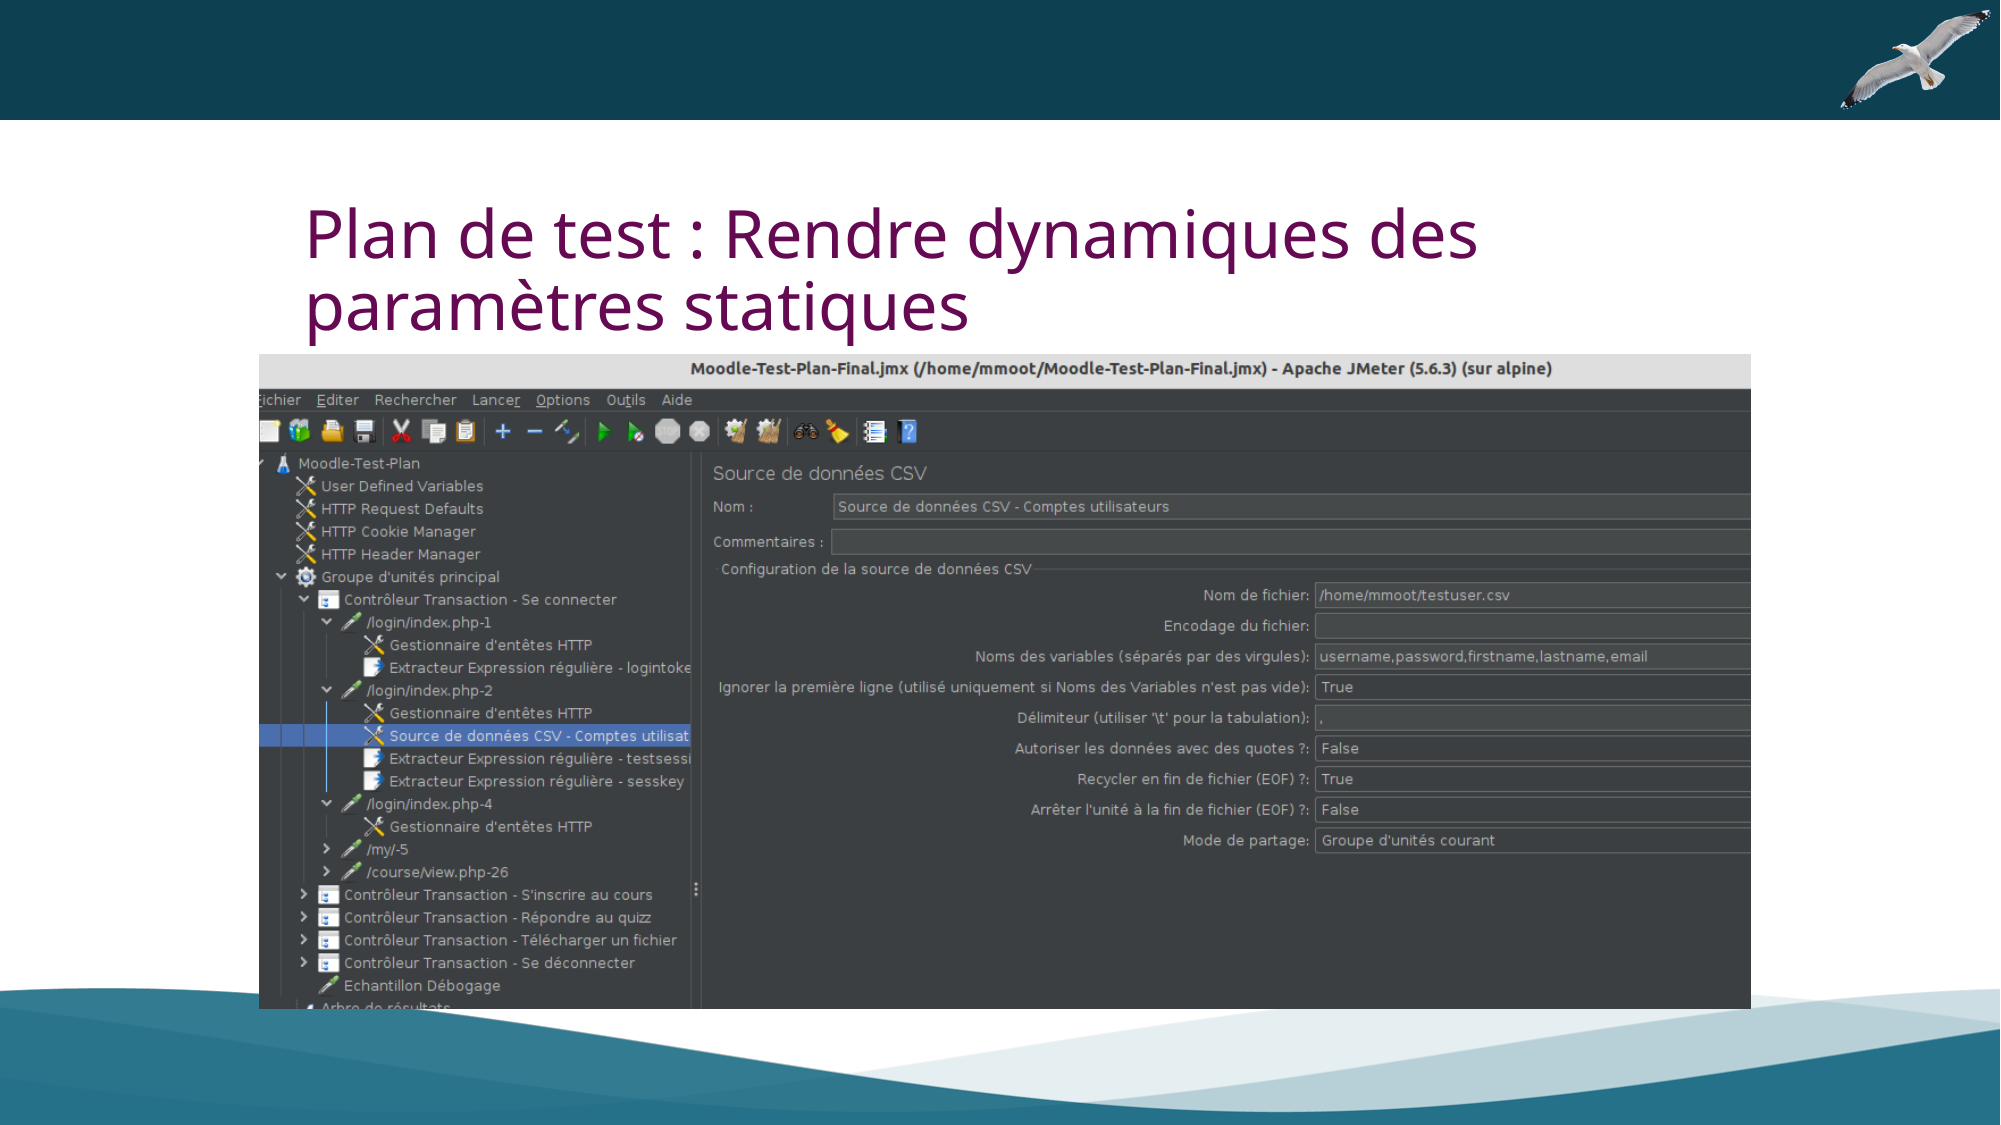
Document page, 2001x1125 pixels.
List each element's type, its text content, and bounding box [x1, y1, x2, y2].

picture [0, 354, 2000, 1125]
list Plan de test : Rendre dynamiques des paramètres statiques [218, 193, 1867, 325]
picture [1820, 0, 2000, 120]
